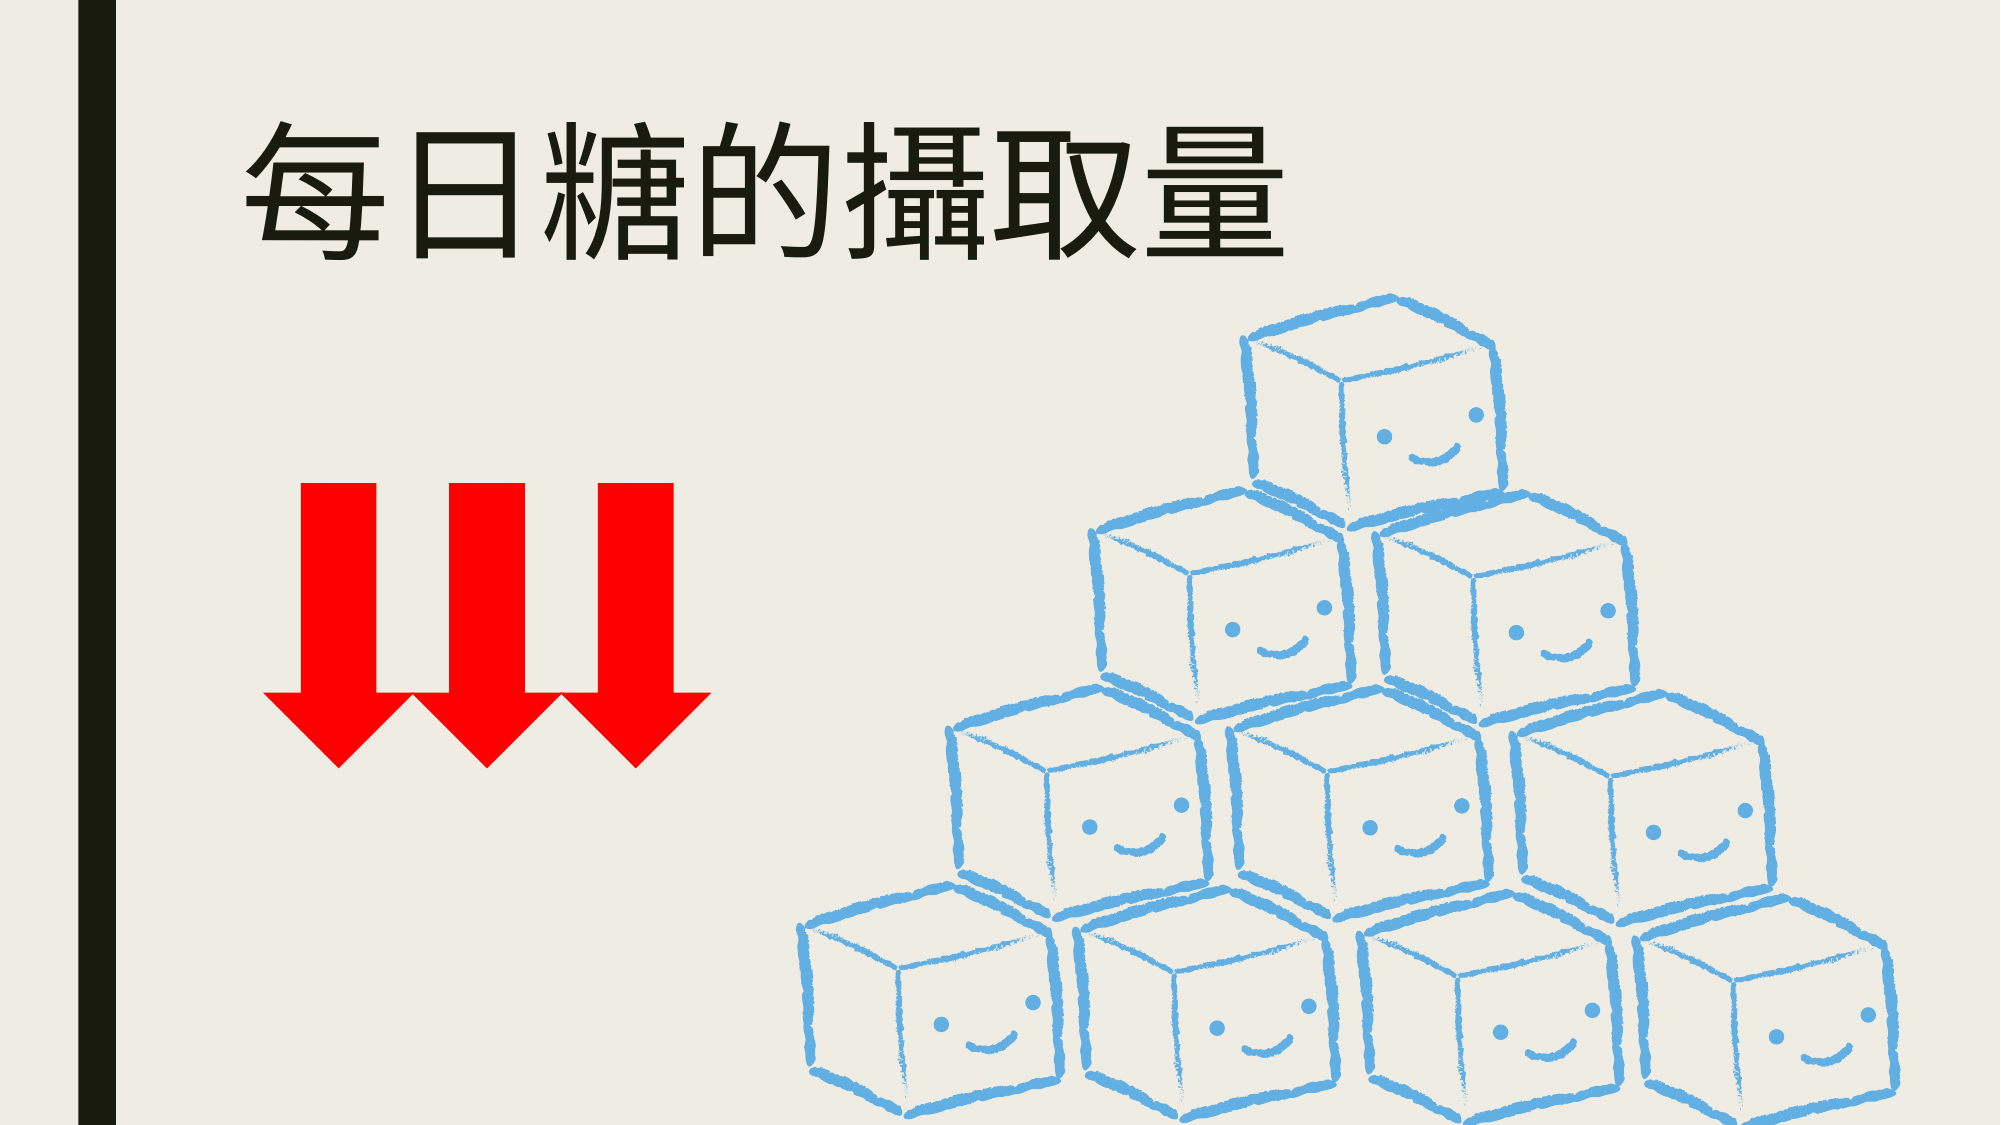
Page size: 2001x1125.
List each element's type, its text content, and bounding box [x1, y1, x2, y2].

text_box [263, 483, 712, 769]
title 每日糖的攝取量 [225, 112, 1801, 357]
picture [793, 287, 1905, 1125]
